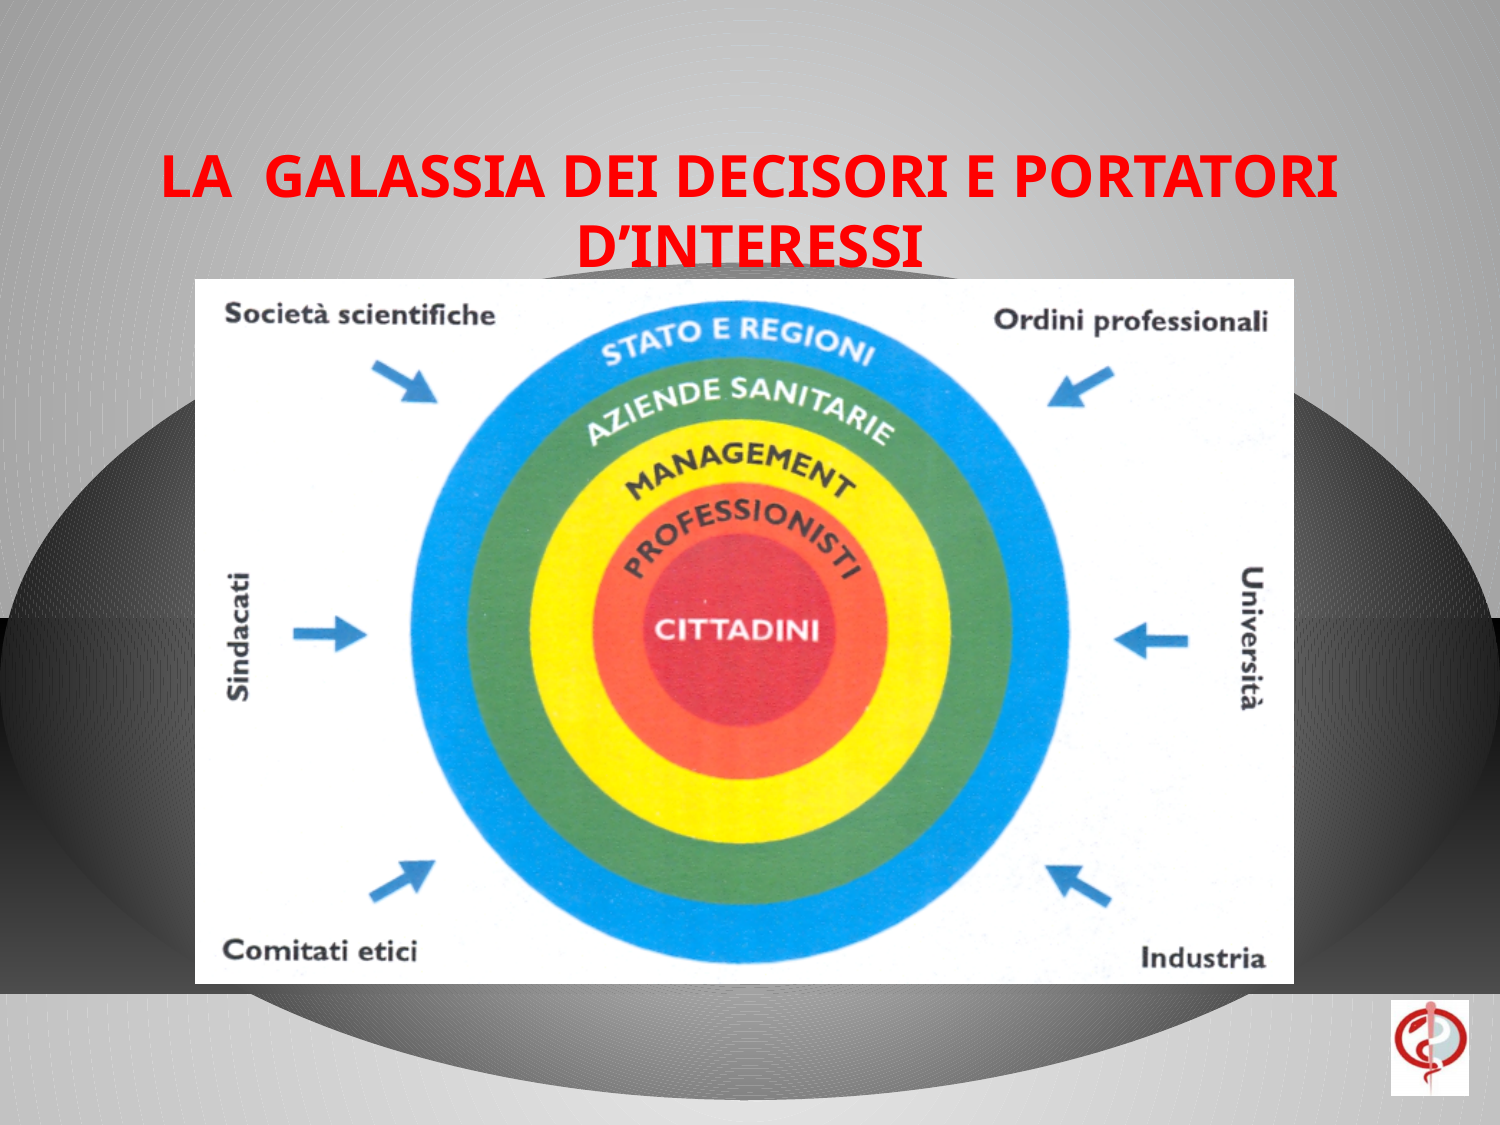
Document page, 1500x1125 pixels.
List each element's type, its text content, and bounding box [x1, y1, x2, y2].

picture [195, 279, 1294, 984]
picture [1391, 1000, 1469, 1096]
text_box LA GALASSIA DEI DECISORI E PORTATORI D’INTERESSI [0, 132, 1500, 218]
